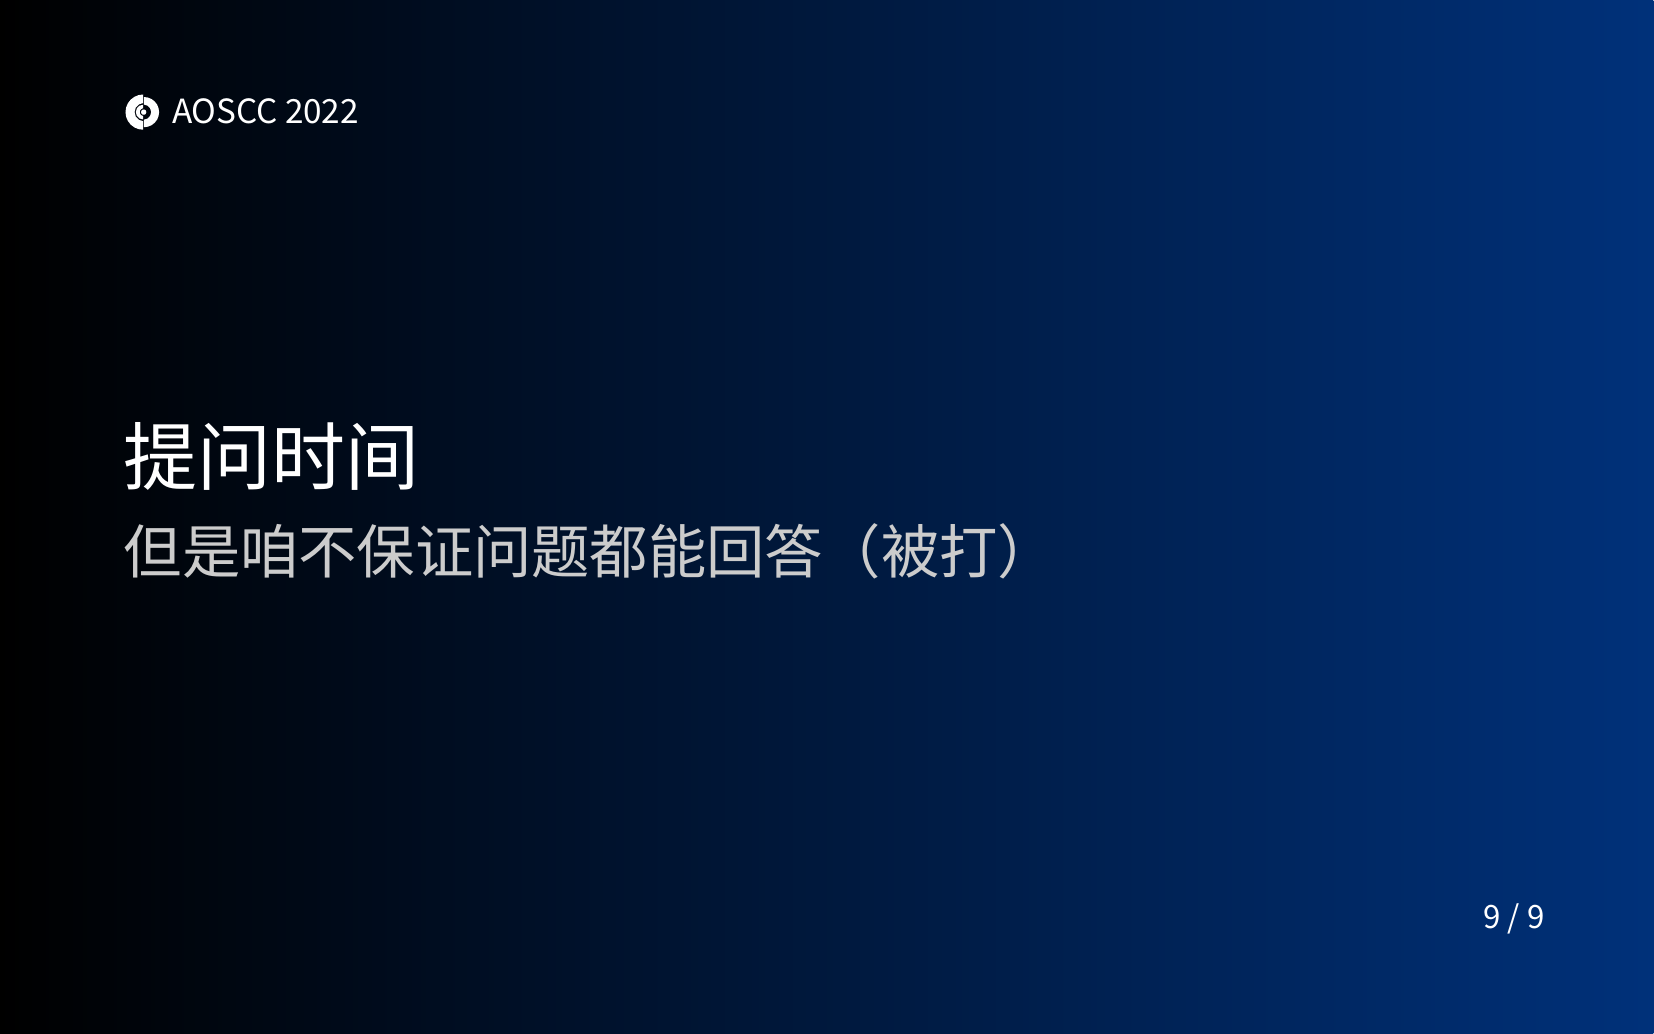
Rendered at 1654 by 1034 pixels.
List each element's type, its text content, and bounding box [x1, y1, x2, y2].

text_box AOSCC 2022 [172, 84, 1654, 134]
subtitle 提问时间 但是咱不保证问题都能回答（被打） [124, 194, 1536, 794]
text_box <编号> / 9 [1086, 885, 1560, 957]
picture [118, 88, 167, 136]
